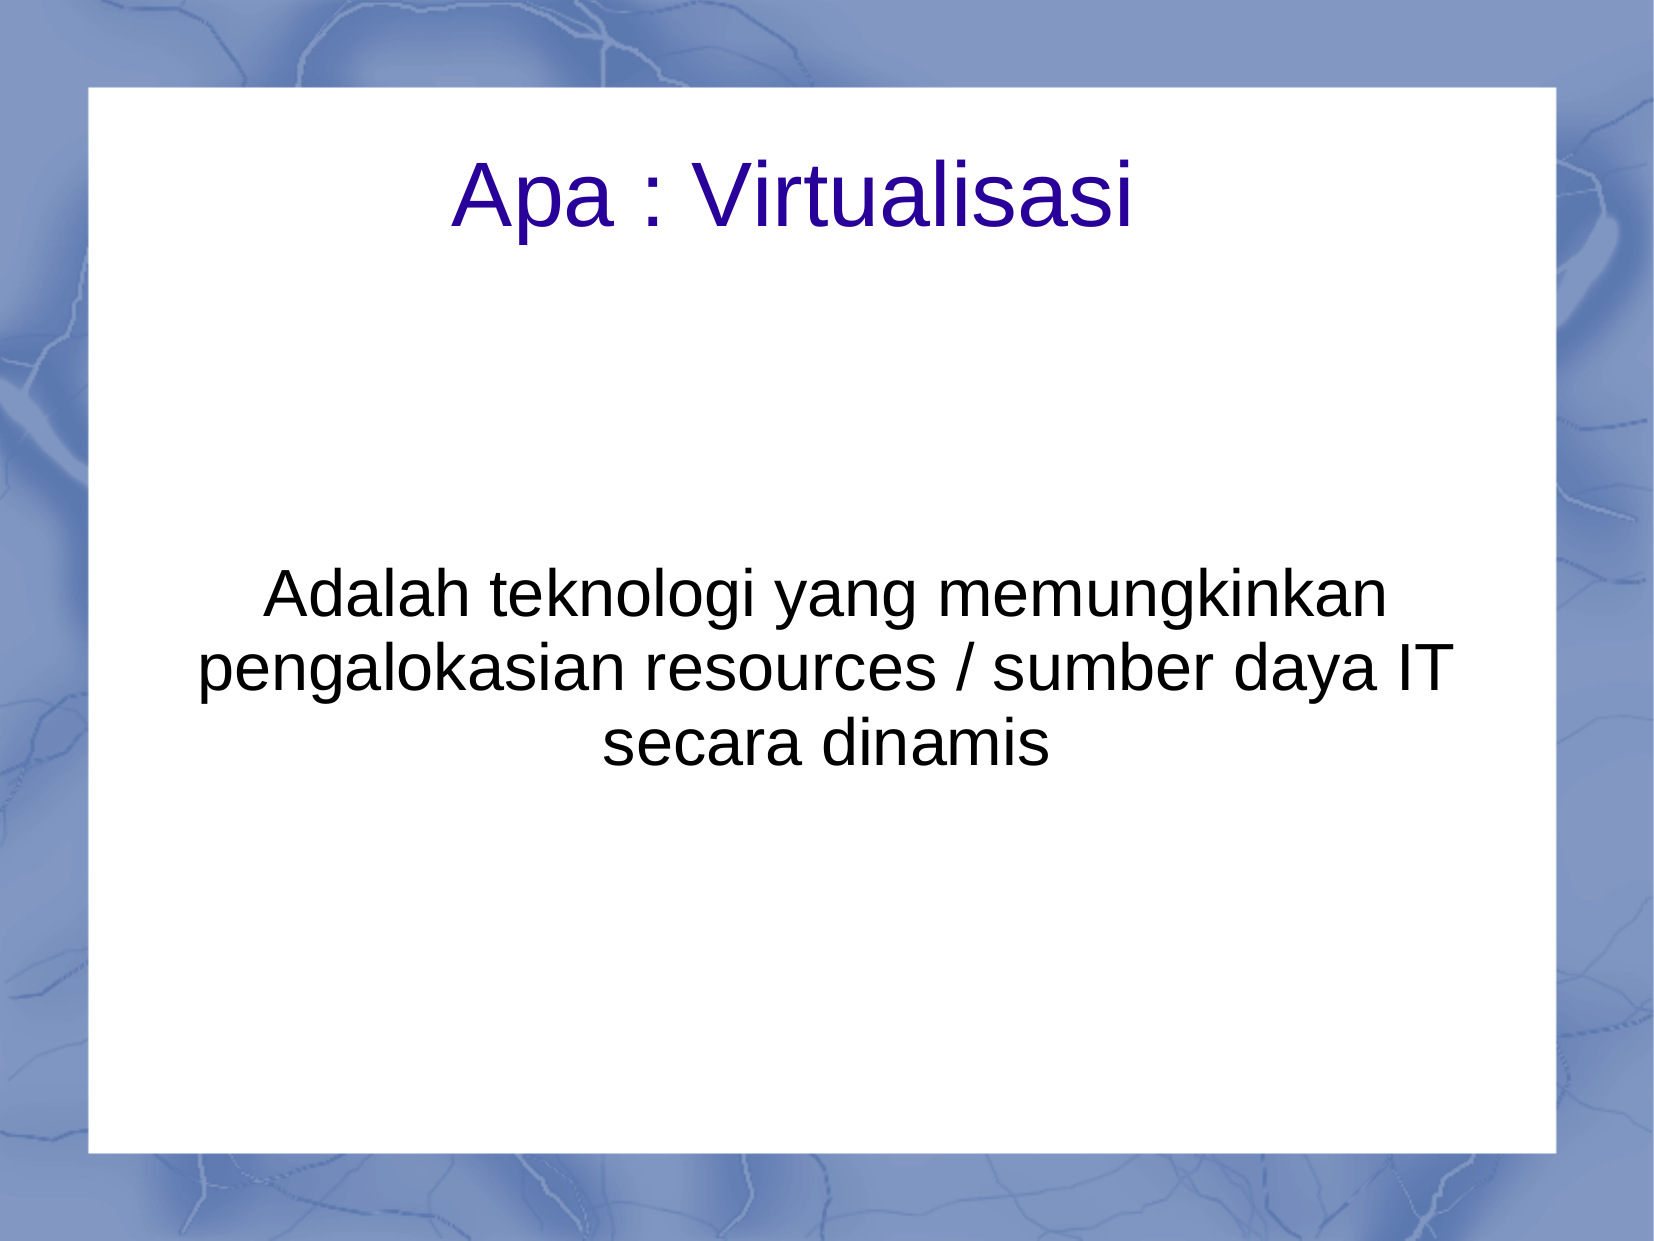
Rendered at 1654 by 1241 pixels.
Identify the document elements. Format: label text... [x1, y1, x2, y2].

subtitle Adalah teknologi yang memungkinkan pengalokasian resources / sumber daya IT secara dinamis [147, 333, 1506, 1003]
title Apa : Virtualisasi [118, 98, 1536, 291]
picture [0, 0, 1654, 1241]
